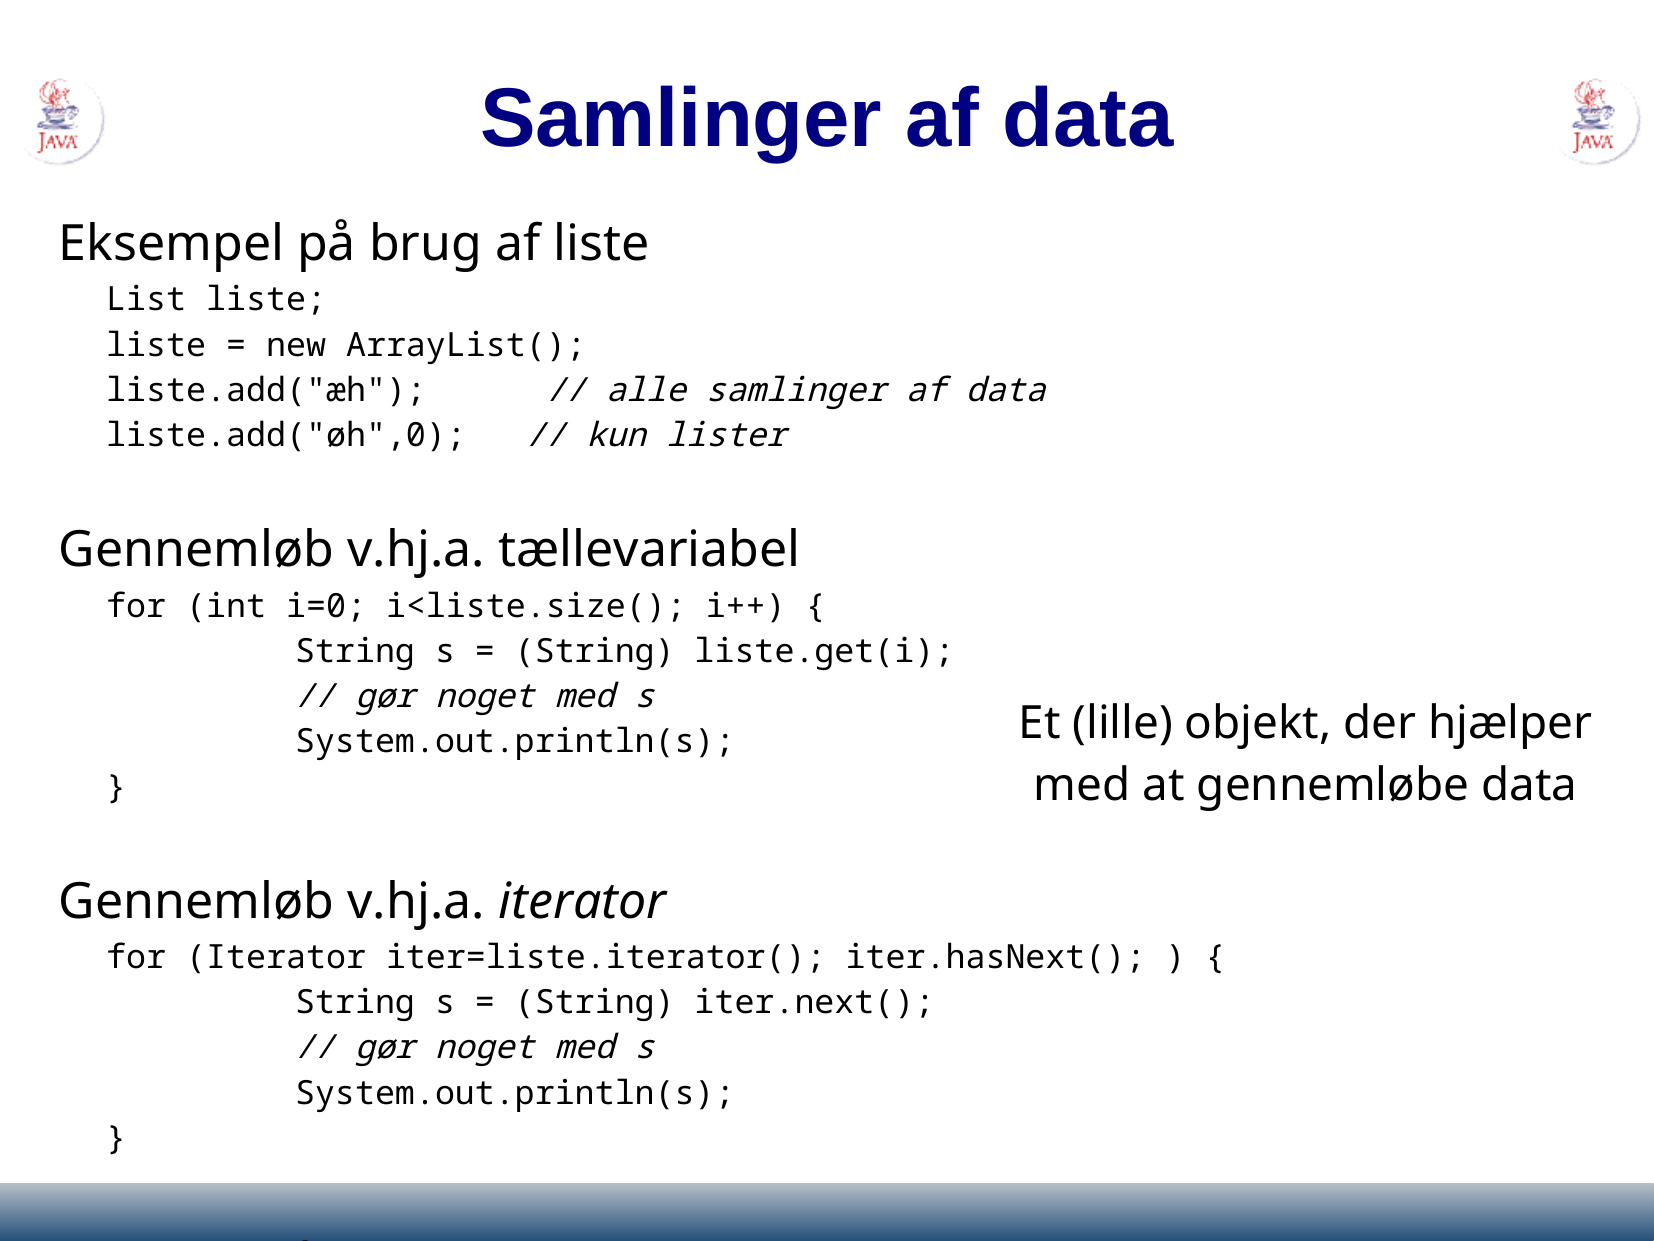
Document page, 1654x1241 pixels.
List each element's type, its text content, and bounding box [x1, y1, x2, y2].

picture [1549, 71, 1645, 169]
list Eksempel på brug af liste List liste; liste = new ArrayList(); liste.add("æh"); // alle samlinger af data liste.add("øh",0); // kun lister Gennemløb v.hj.a. tællevariabel for (int i=0; i<liste.size(); i++) { String s = (String) liste.get(i); // gør noget med s System.out.println(s); } Gennemløb v.hj.a. iterator for (Iterator iter=liste.iterator(); iter.hasNext(); ) { String s = (String) iter.next(); // gør noget med s System.out.println(s); } Man kan få et iterator-objekt ved at kalde iterator() på enhver datastruktur (Collection) [0, 207, 1258, 1188]
title Samlinger af data [105, 14, 1549, 222]
picture [10, 71, 105, 169]
text_box Et (lille) objekt, der hjælper med at gennemløbe data [1006, 677, 1605, 827]
